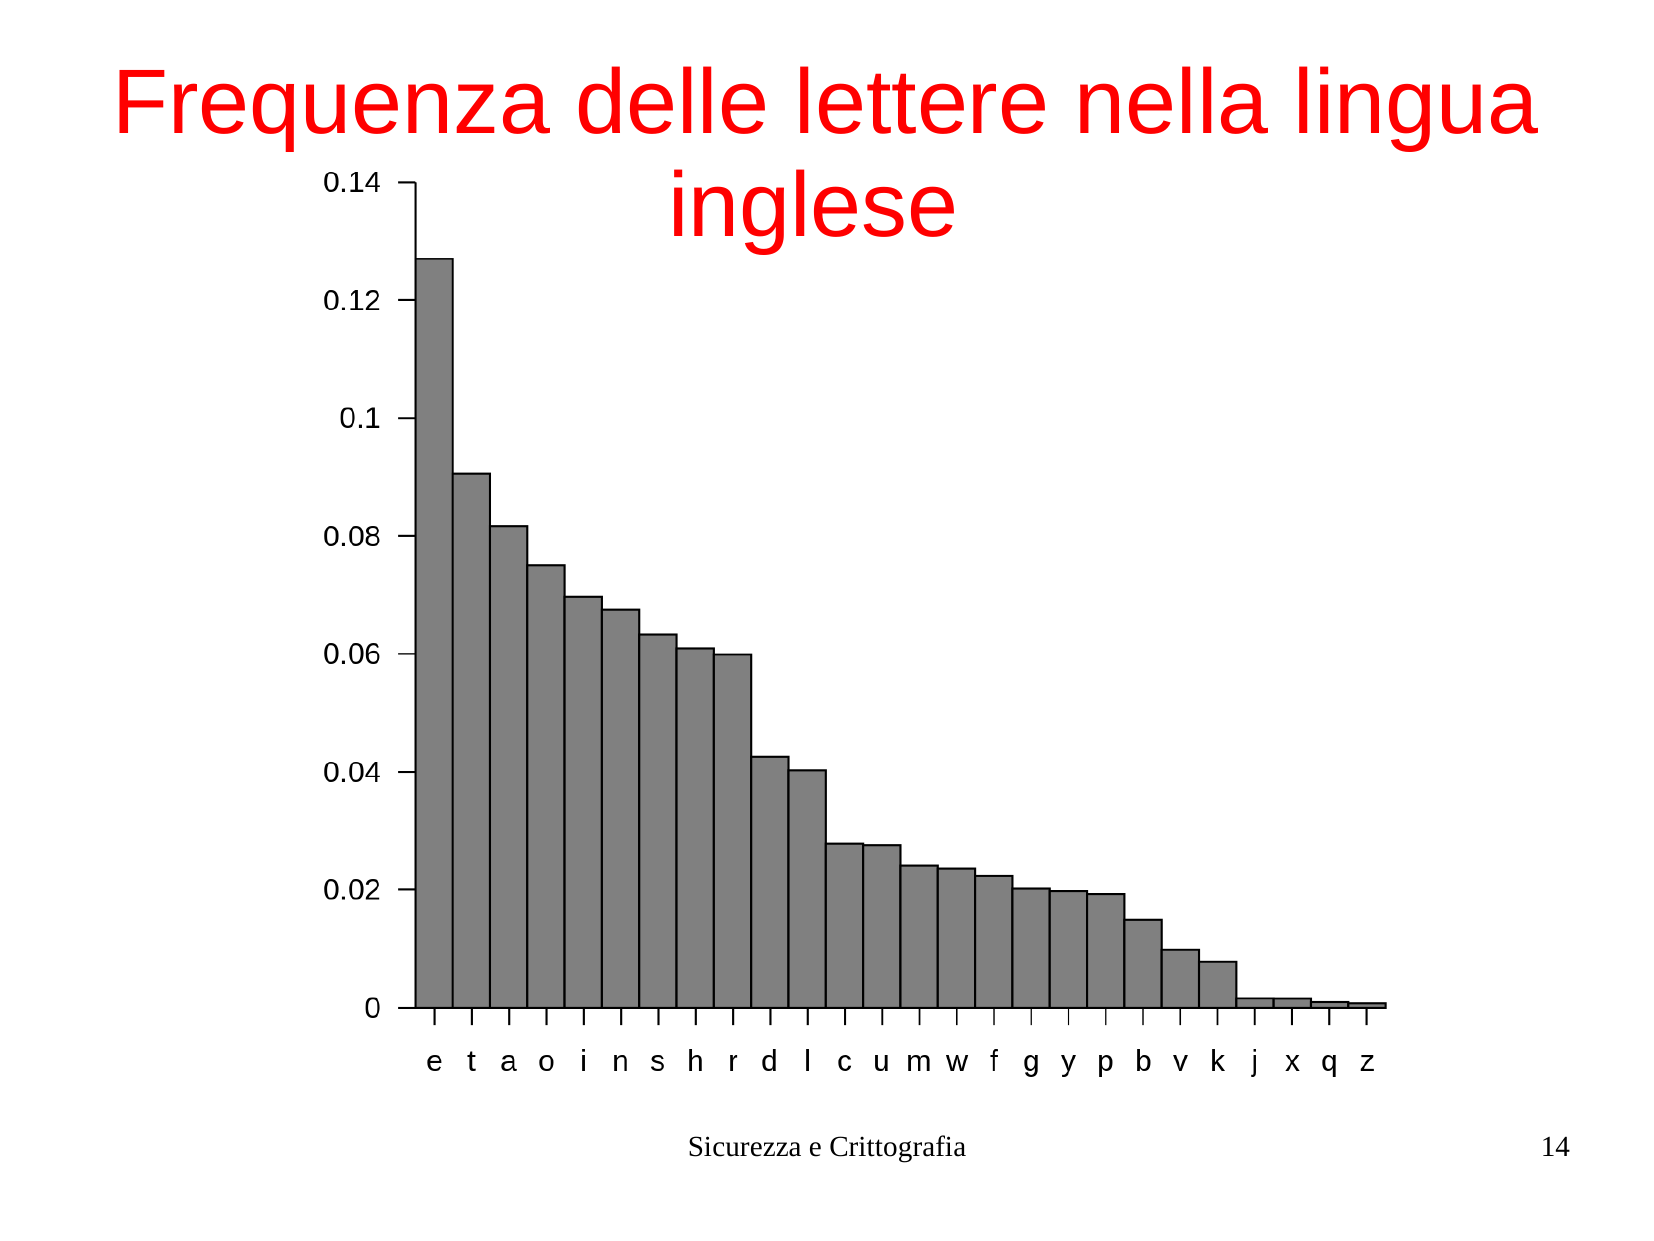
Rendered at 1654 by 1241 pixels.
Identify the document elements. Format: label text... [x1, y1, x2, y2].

title Frequenza delle lettere nella lingua inglese [82, 49, 1571, 257]
picture [242, 149, 1426, 1096]
